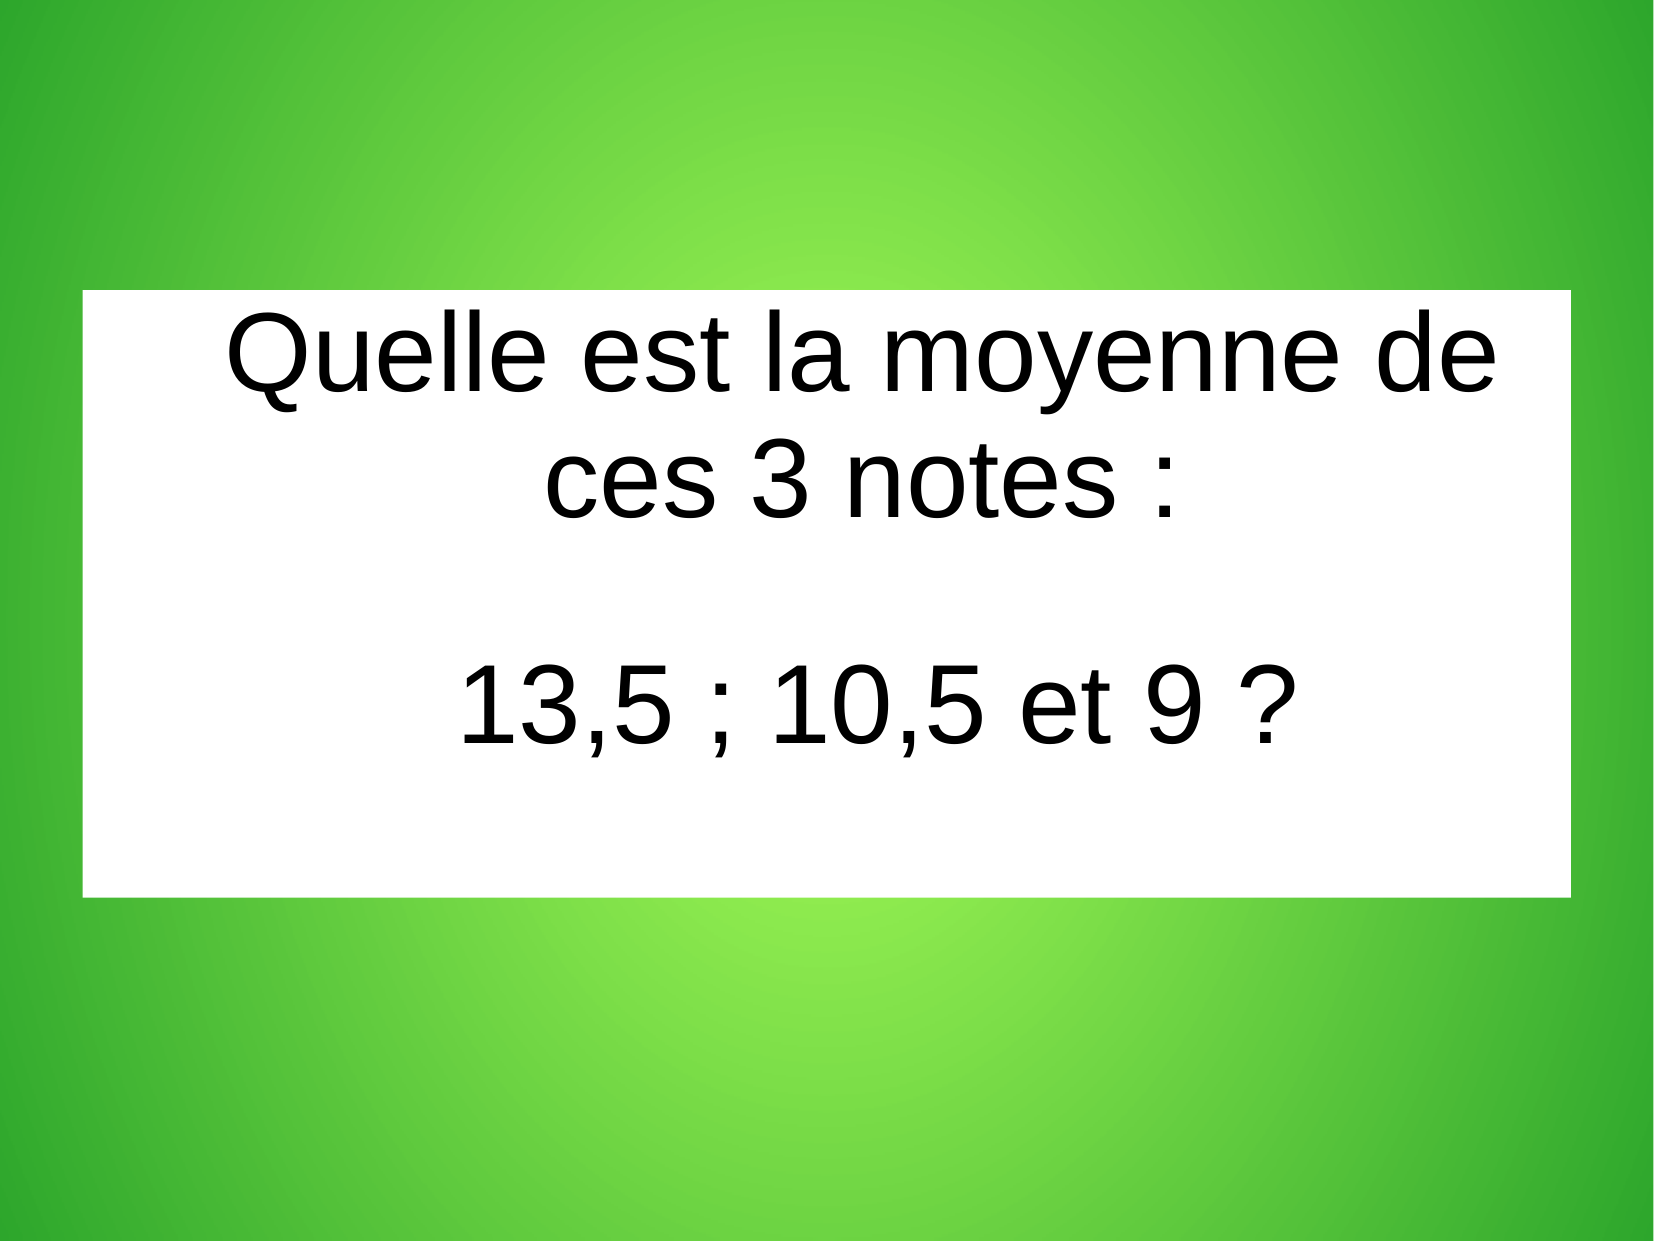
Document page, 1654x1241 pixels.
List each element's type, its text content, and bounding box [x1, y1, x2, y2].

picture [0, 0, 1654, 1241]
list Quelle est la moyenne de ces 3 notes : 13,5 ; 10,5 et 9 ? [82, 290, 1571, 898]
